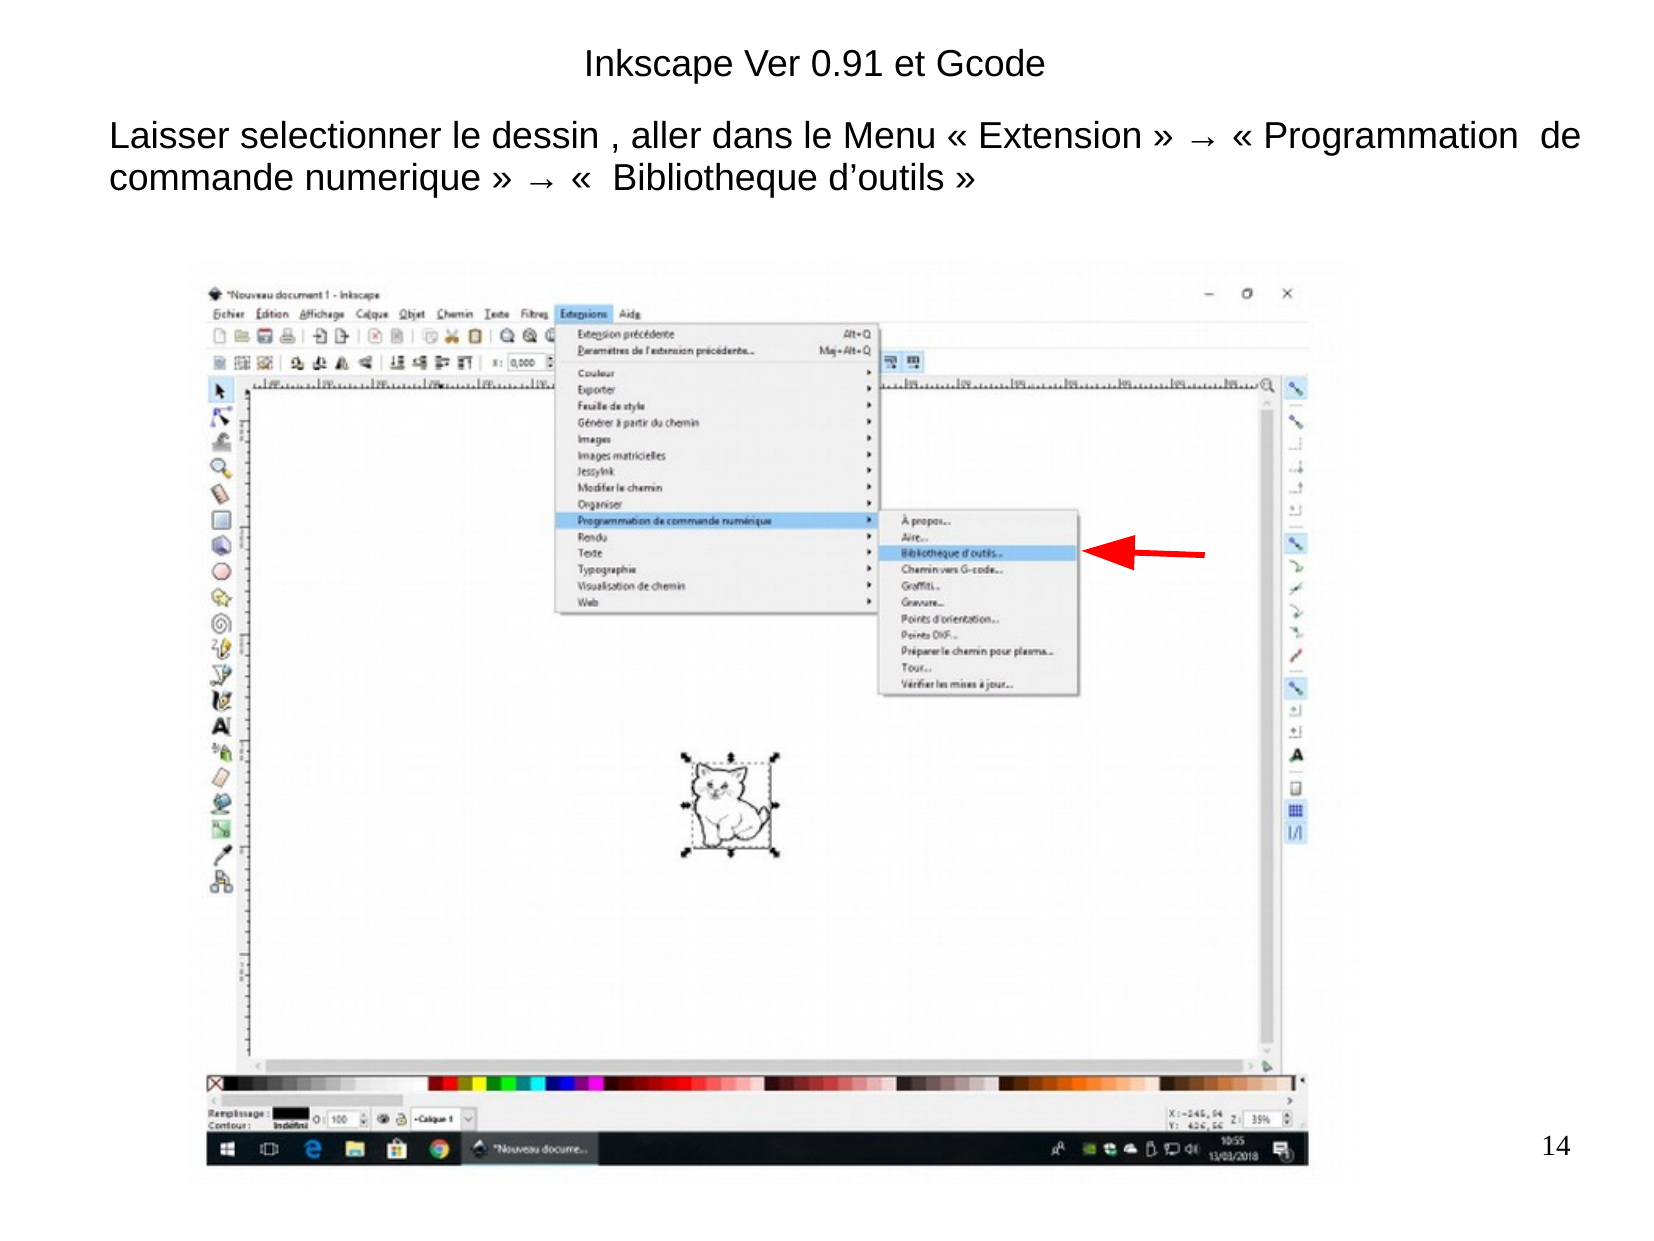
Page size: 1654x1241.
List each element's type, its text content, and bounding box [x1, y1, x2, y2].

text_box Laisser selectionner le dessin , aller dans le Menu « Extension » → « Programmation de commande numerique » → « Bibliotheque d’outils » [94, 107, 1630, 249]
picture [188, 259, 1359, 1185]
text_box Inkscape Ver 0.91 et Gcode [106, 35, 1524, 93]
